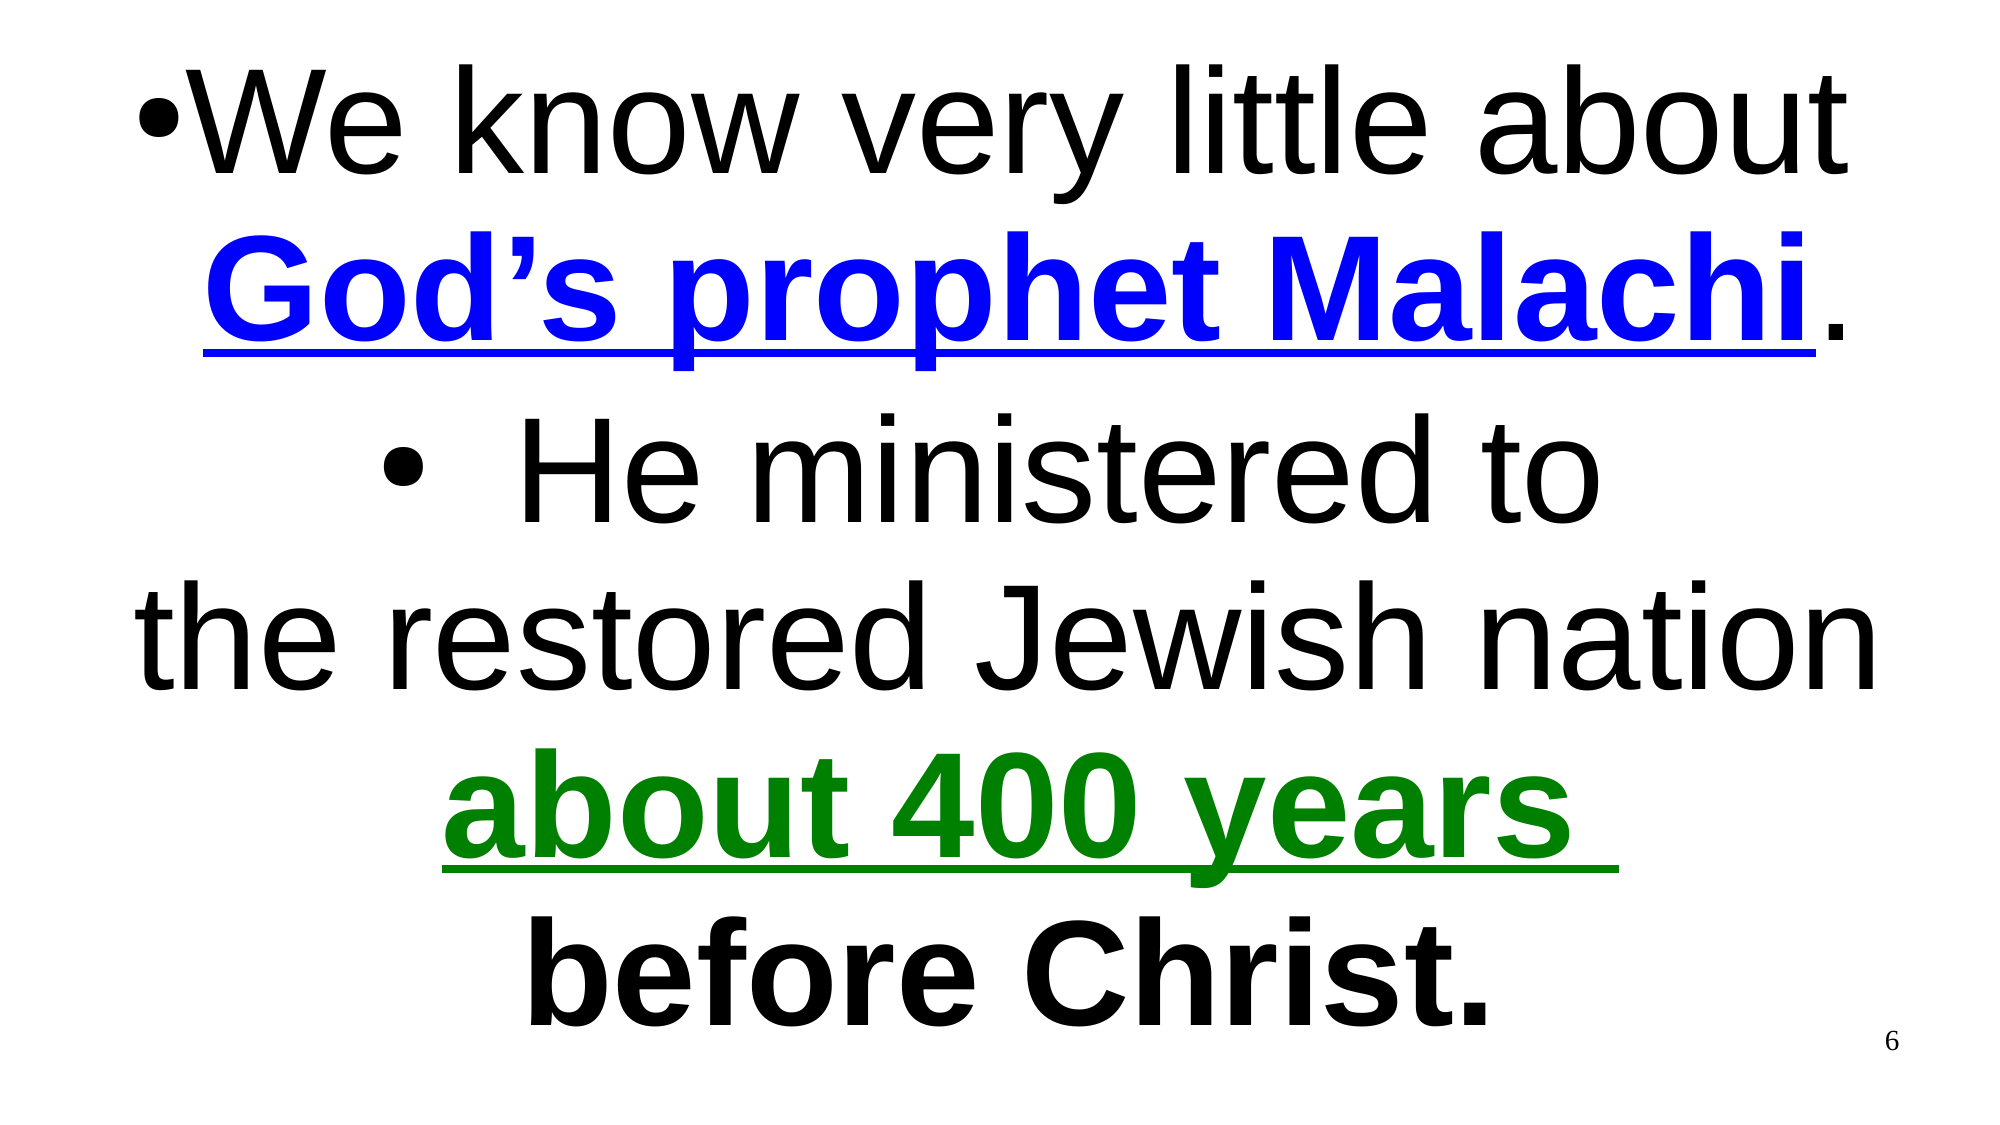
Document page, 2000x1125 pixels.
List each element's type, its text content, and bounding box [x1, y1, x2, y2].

list We know very little about God’s prophet Malachi. He ministered to the restored Jewish nation about 400 years before Christ. [37, 37, 1988, 1088]
